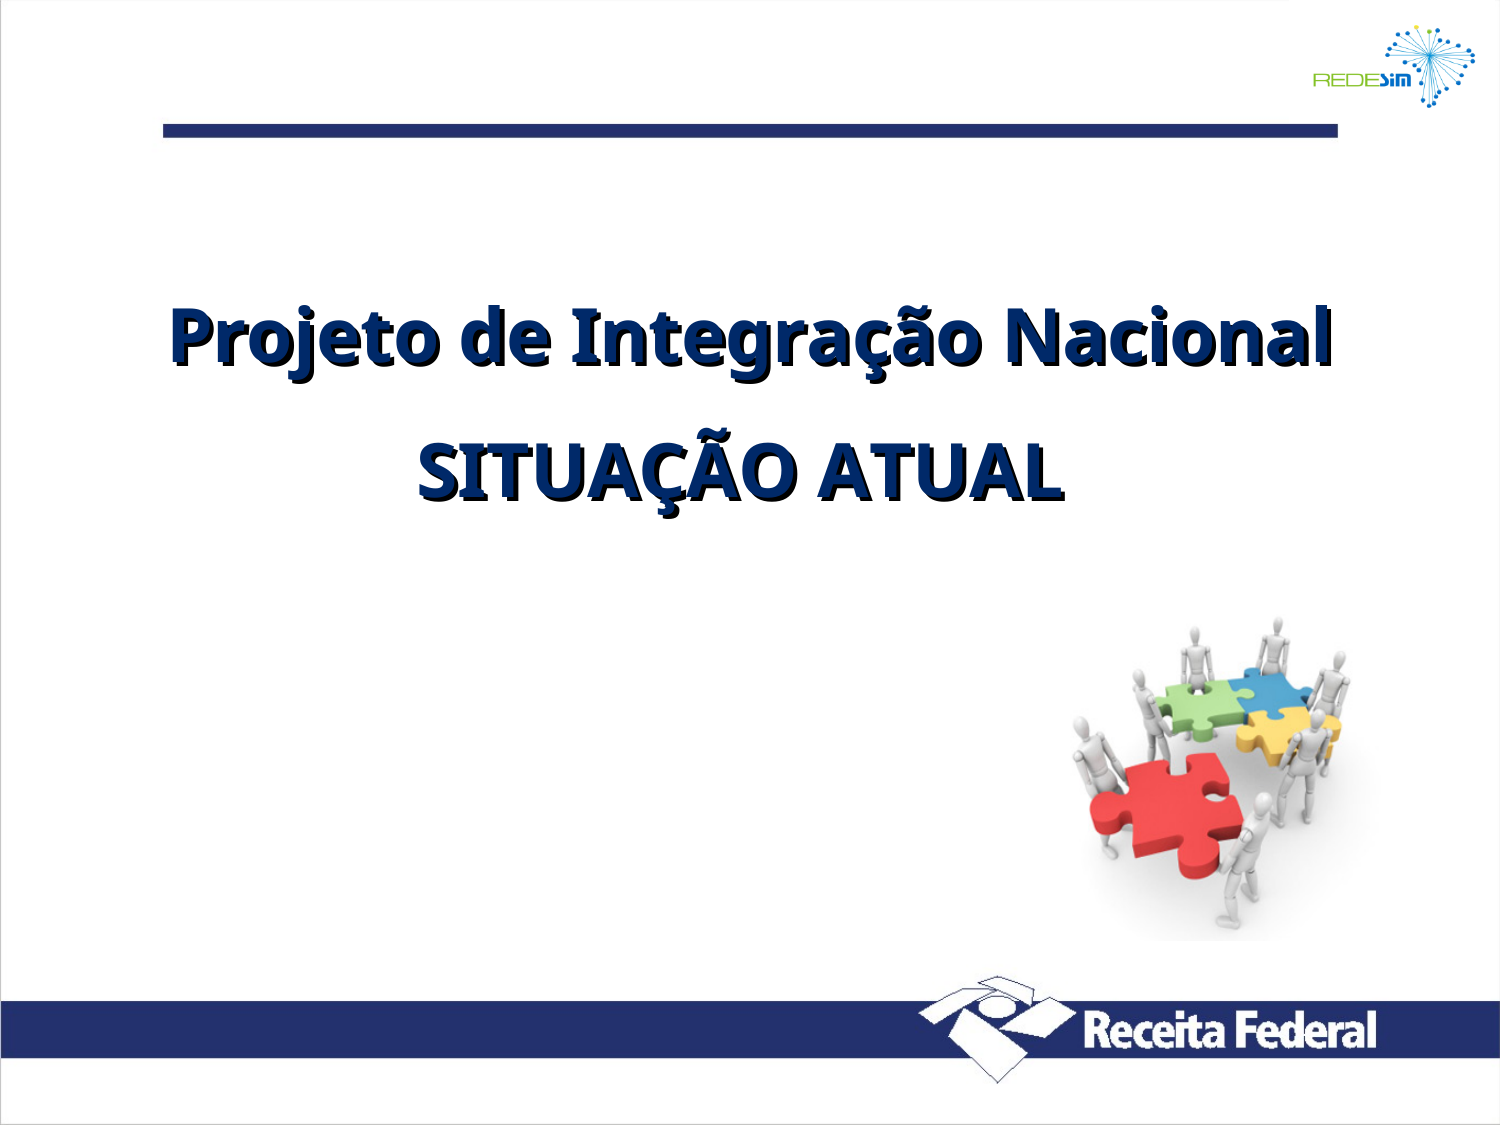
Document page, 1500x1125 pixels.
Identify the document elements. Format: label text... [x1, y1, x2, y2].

text_box Projeto de Integração Nacional SITUAÇÃO ATUAL [0, 0, 1500, 911]
picture [0, 586, 1500, 1125]
picture [1289, 0, 1495, 123]
